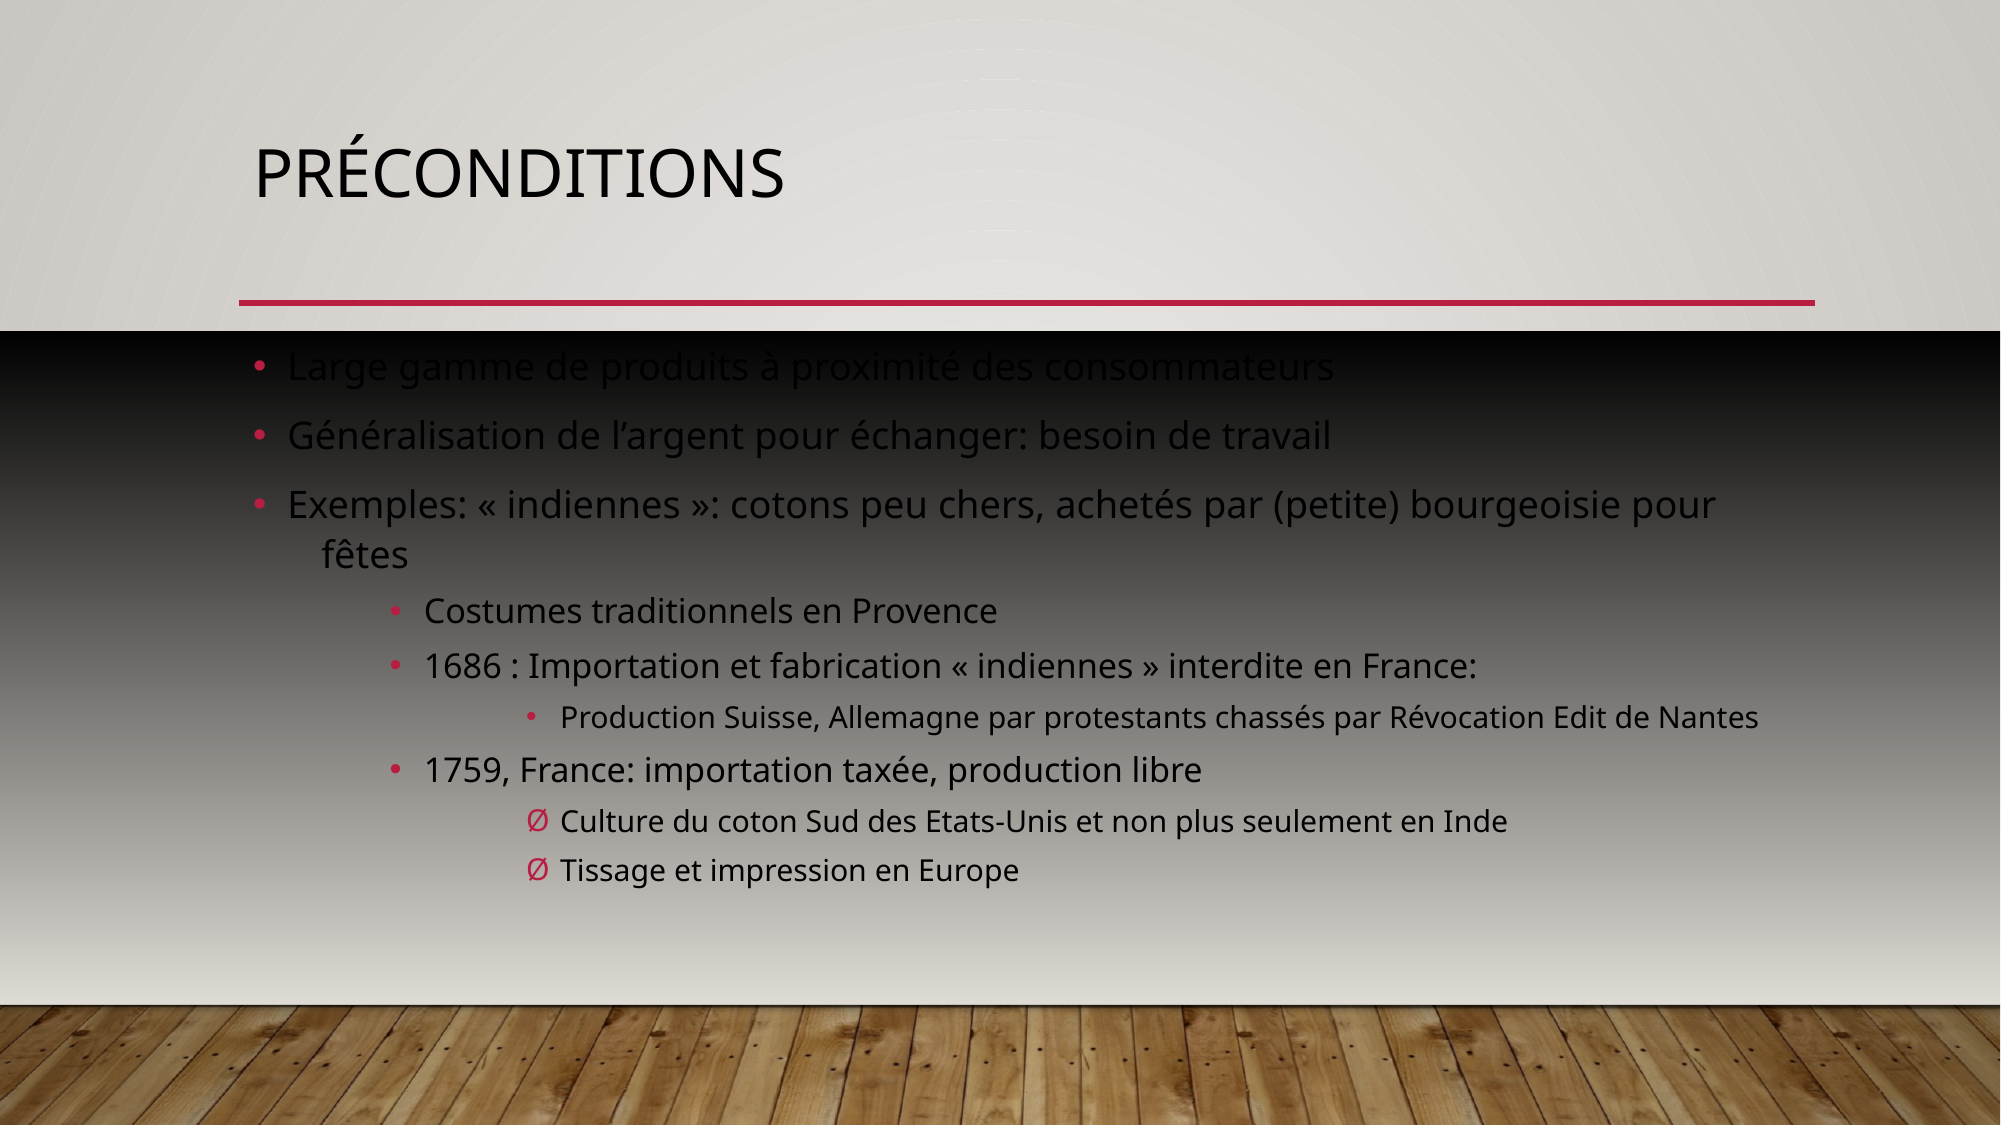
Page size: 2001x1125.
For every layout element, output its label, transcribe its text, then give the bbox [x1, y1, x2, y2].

title Préconditions [238, 131, 1814, 305]
list Large gamme de produits à proximité des consommateurs Généralisation de l’argent pour échanger: besoin de travail Exemples: « indiennes »: cotons peu chers, achetés par (petite) bourgeoisie pour fêtes Costumes traditionnels en Provence 1686 : Importation et fabrication « indiennes » interdite en France: Production Suisse, Allemagne par protestants chassés par Révocation Edit de Nantes 1759, France: importation taxée, production libre Culture du coton Sud des Etats-Unis et non plus seulement en Inde Tissage et impression en Europe [238, 330, 1814, 897]
